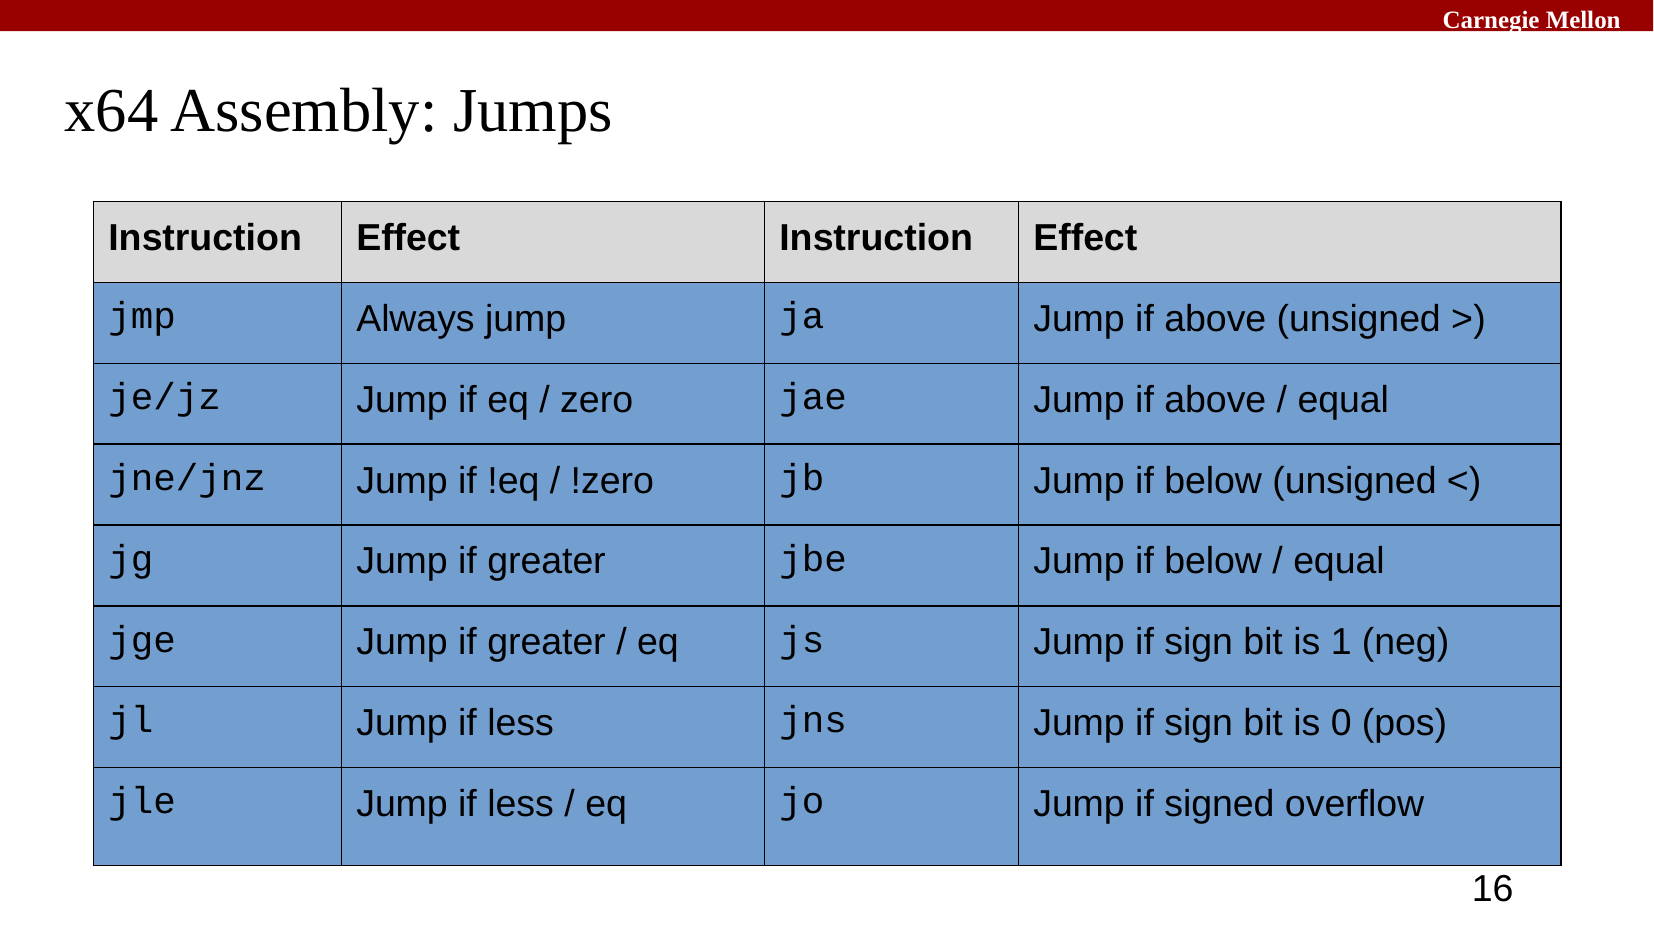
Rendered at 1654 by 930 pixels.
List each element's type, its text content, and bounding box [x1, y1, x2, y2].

table_cell Jump if greater / eq [342, 607, 764, 686]
table_cell jg [94, 526, 341, 605]
table_cell Always jump [342, 283, 764, 363]
table_cell jle [94, 768, 341, 865]
table_header Instruction [765, 202, 1018, 282]
table_cell Jump if sign bit is 0 (pos) [1019, 687, 1560, 767]
table_cell jbe [765, 526, 1018, 605]
table_cell Jump if below / equal [1019, 526, 1560, 605]
table_cell Jump if above / equal [1019, 364, 1560, 443]
table_cell Jump if eq / zero [342, 364, 764, 443]
table_cell Jump if !eq / !zero [342, 445, 764, 524]
table_cell Jump if sign bit is 1 (neg) [1019, 607, 1560, 686]
table_header Instruction [94, 202, 341, 282]
table_cell jl [94, 687, 341, 767]
table_cell ja [765, 283, 1018, 363]
table_cell jge [94, 607, 341, 686]
title x64 Assembly: Jumps [64, 58, 1576, 163]
table_cell Jump if less [342, 687, 764, 767]
table_header Effect [342, 202, 764, 282]
table_cell jo [765, 768, 1018, 865]
table_cell jmp [94, 283, 341, 363]
table_cell jb [765, 445, 1018, 524]
table_cell Jump if above (unsigned >) [1019, 283, 1560, 363]
table_cell jne/jnz [94, 445, 341, 524]
table_cell Jump if signed overflow [1019, 768, 1560, 865]
table_cell Jump if greater [342, 526, 764, 605]
table_cell Jump if less / eq [342, 768, 764, 865]
table_cell jns [765, 687, 1018, 767]
table_header Effect [1019, 202, 1560, 282]
table_cell jae [765, 364, 1018, 443]
table_cell Jump if below (unsigned <) [1019, 445, 1560, 524]
table_cell js [765, 607, 1018, 686]
table_cell je/jz [94, 364, 341, 443]
